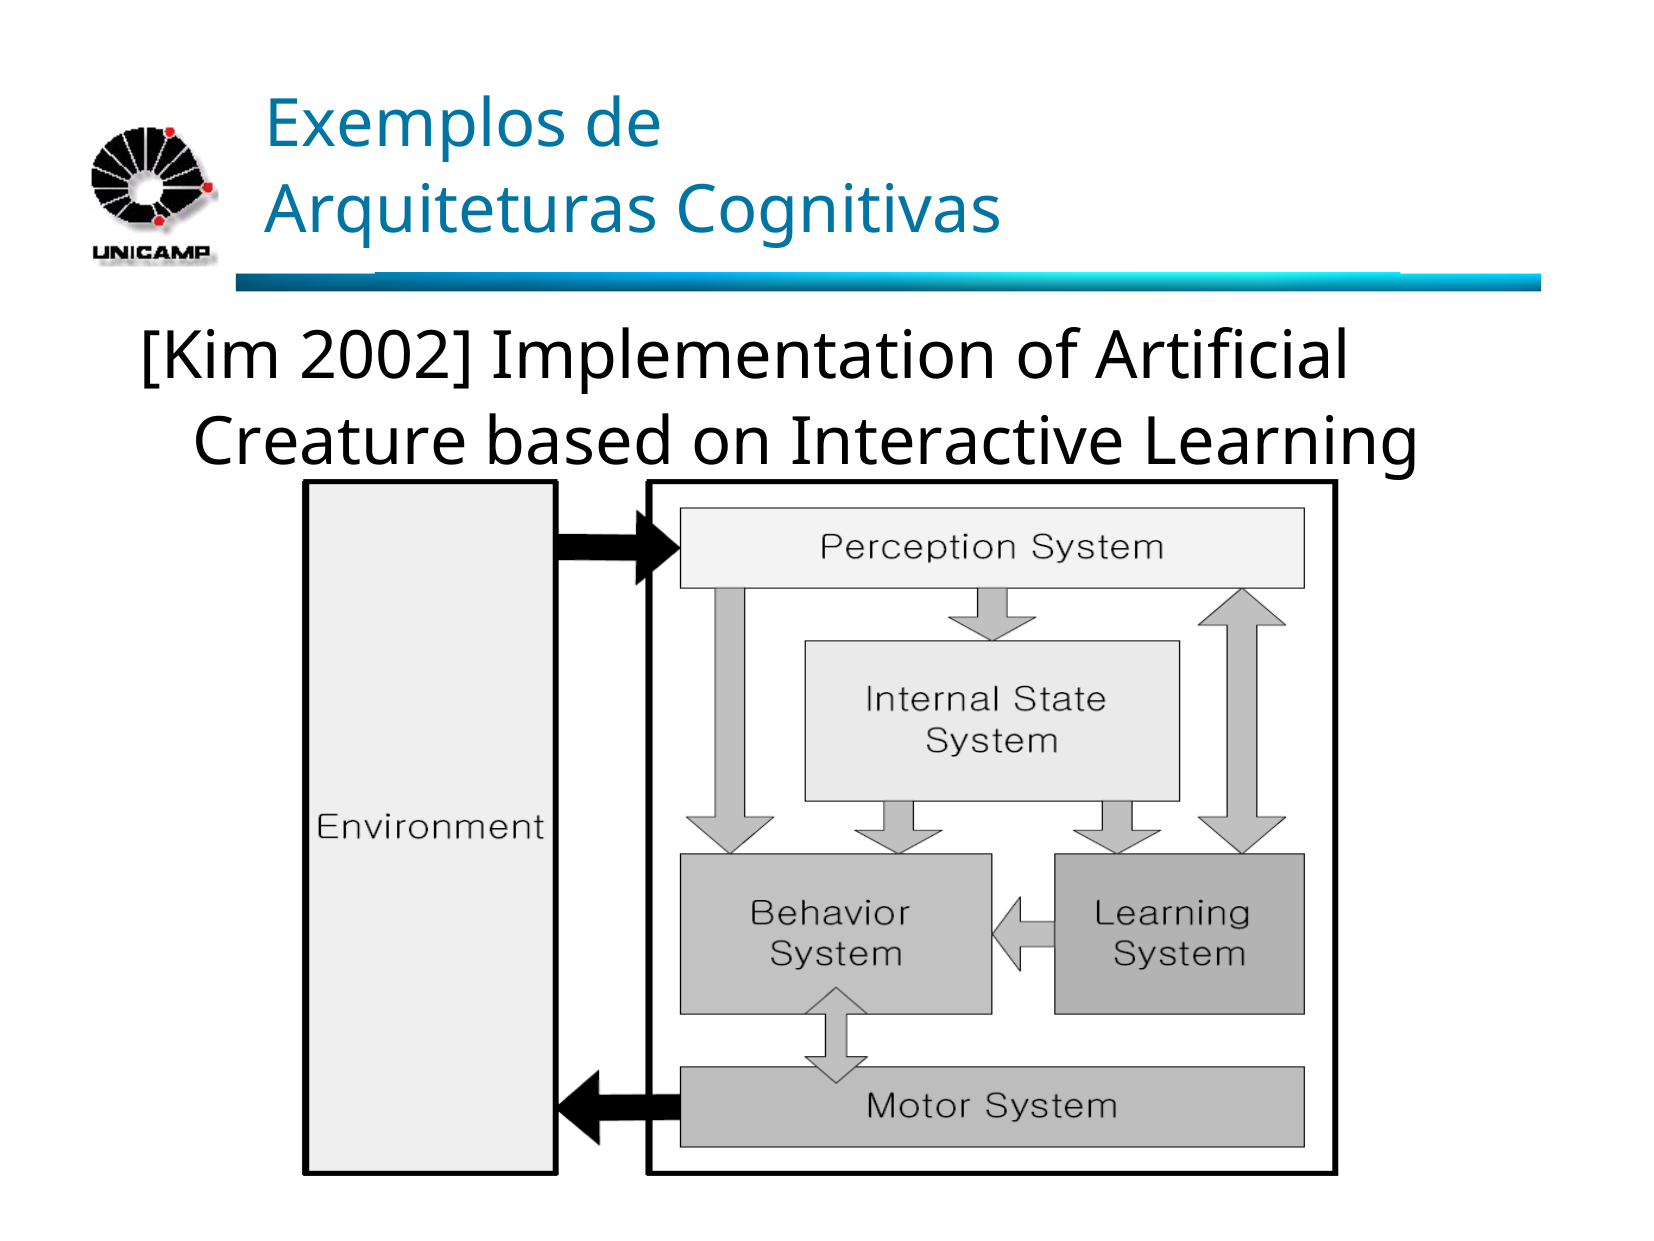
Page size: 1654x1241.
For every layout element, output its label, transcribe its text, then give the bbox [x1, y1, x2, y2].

title Exemplos de Arquiteturas Cognitivas [264, 57, 1534, 250]
picture [295, 472, 1349, 1182]
list [Kim 2002] Implementation of Artificial Creature based on Interactive Learning [121, 309, 1534, 1167]
picture [125, 272, 1654, 295]
